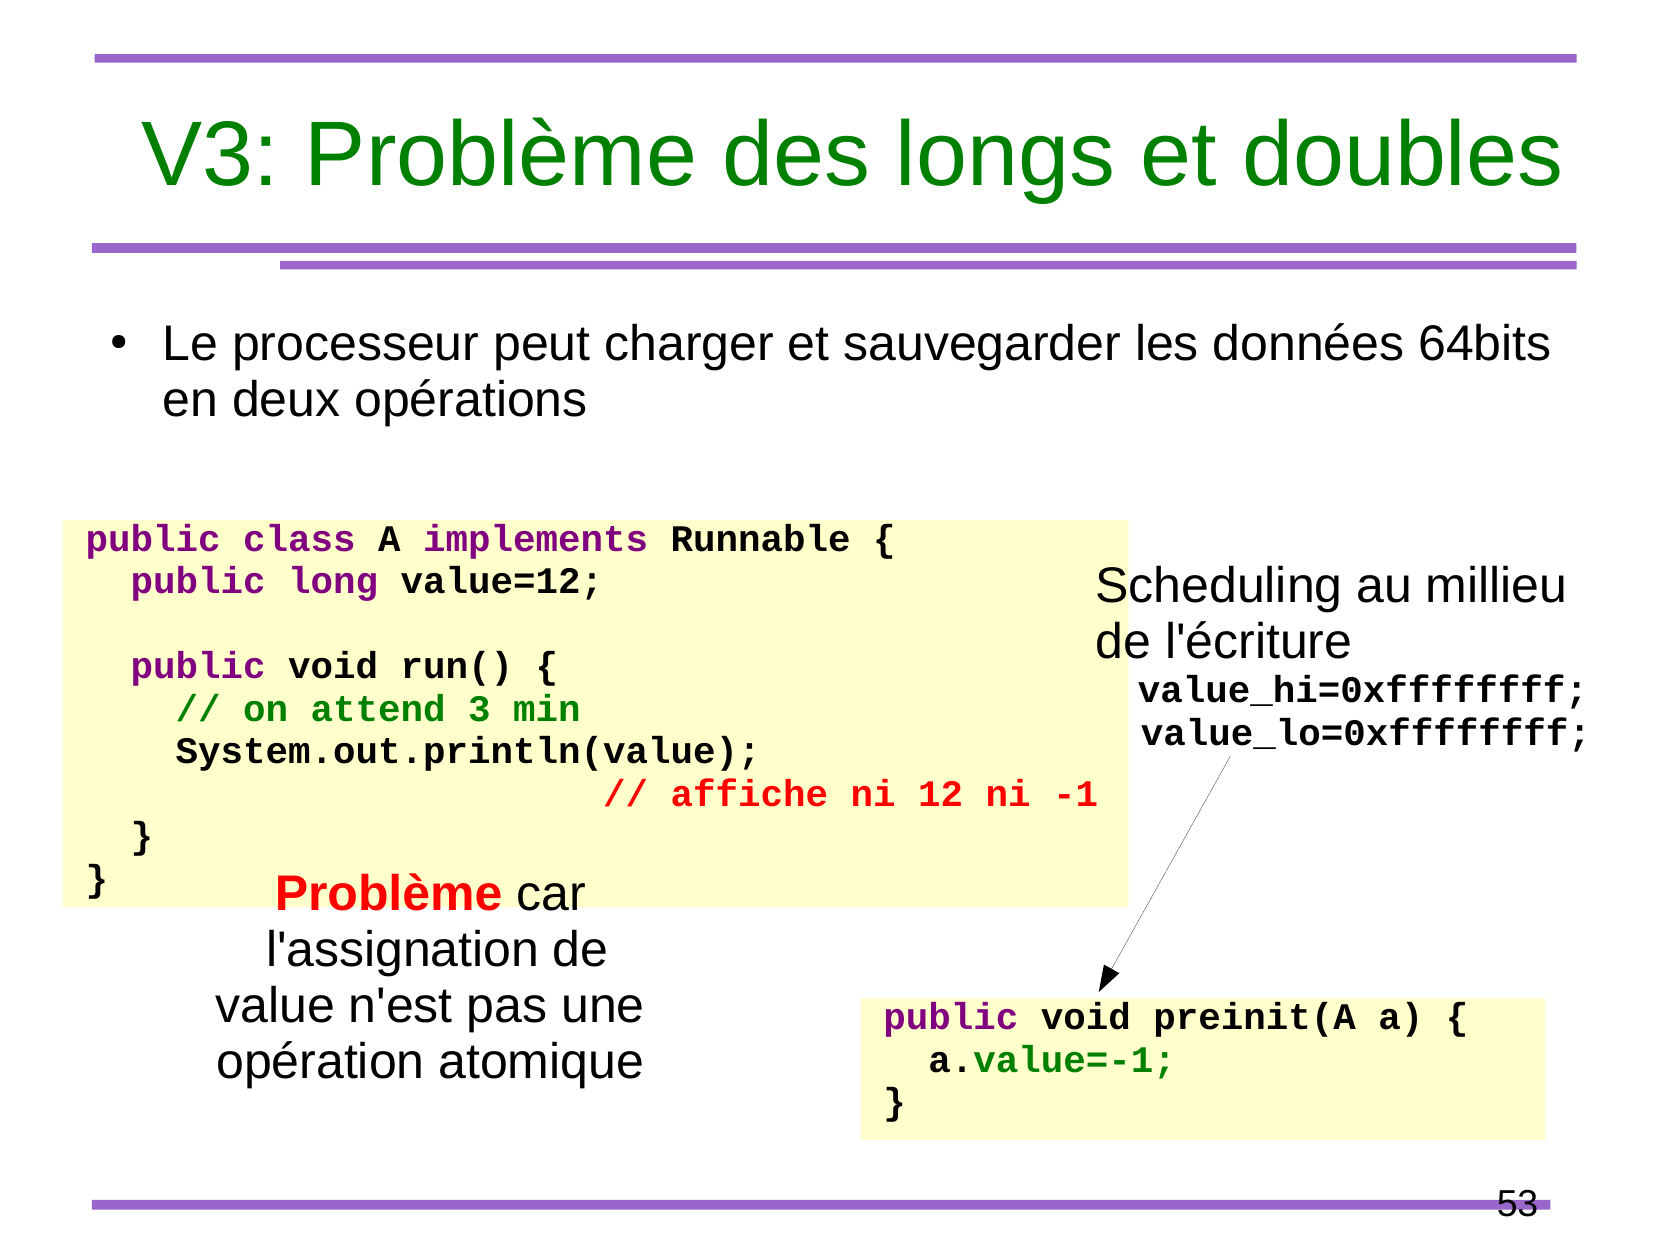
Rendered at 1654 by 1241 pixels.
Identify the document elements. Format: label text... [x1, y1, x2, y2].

list Le processeur peut charger et sauvegarder les données 64bits en deux opérations [92, 315, 1563, 442]
text_box Scheduling au millieu de l'écriture value_hi=0xffffffff; value_lo=0xffffffff; [1095, 557, 1617, 757]
title V3: Problème des longs et doubles [88, 49, 1566, 257]
text_box public class A implements Runnable { public long value=12; public void run() { // on attend 3 min System.out.println(value); // affiche ni 12 ni -1 } } [62, 520, 1129, 908]
text_box public void preinit(A a) { a.value=-1; } [860, 998, 1546, 1141]
text_box Problème car l'assignation de value n'est pas une opération atomique [215, 865, 645, 1185]
